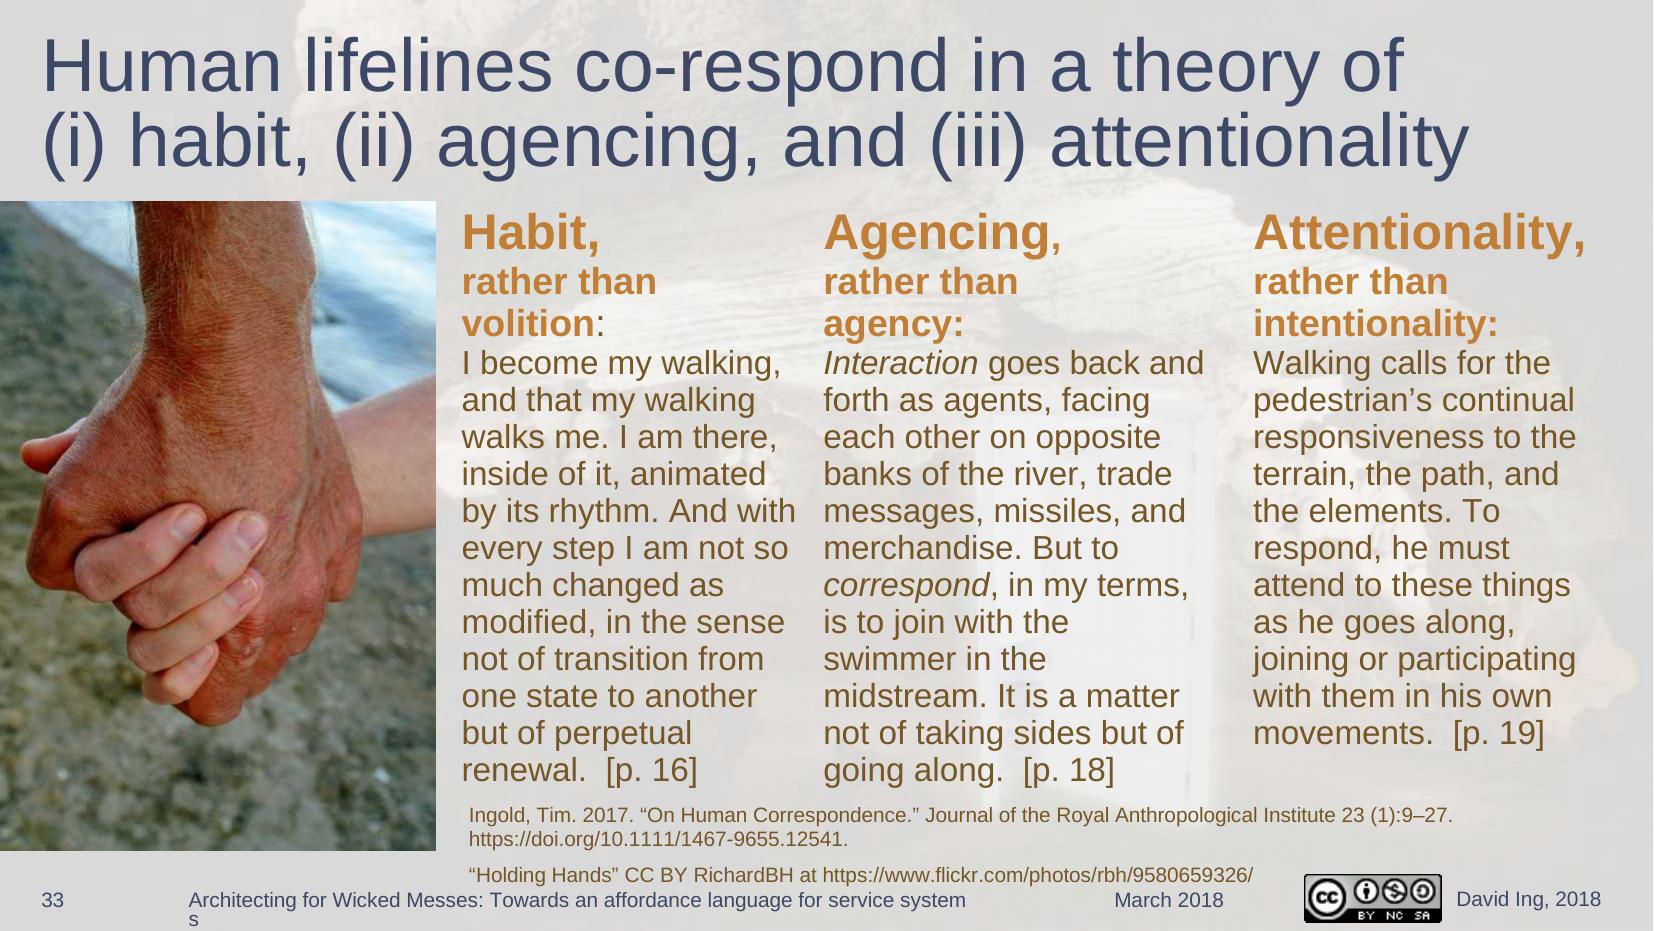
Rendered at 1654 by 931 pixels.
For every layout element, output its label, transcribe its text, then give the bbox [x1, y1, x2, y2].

picture [1304, 874, 1442, 923]
text_box “Holding Hands” CC BY RichardBH at https://www.flickr.com/photos/rbh/9580659326/ [454, 855, 1280, 895]
title Human lifelines co-respond in a theory of (i) habit, (ii) agencing, and (iii) attentionality [41, 30, 1613, 190]
text_box Attentionality, rather than intentionality: Walking calls for the pedestrian’s continual responsiveness to the terrain, the path, and the elements. To respond, he must attend to these things as he goes along, joining or participating with them in his own movements. [p. 19] [1238, 197, 1617, 815]
text_box Ingold, Tim. 2017. “On Human Correspondence.” Journal of the Royal Anthropological Institute 23 (1):9–27. https://doi.org/10.1111/1467-9655.12541. [454, 796, 1617, 859]
text_box Solving for the optimal Problem solution involves analysis, research employing quantitative methods seeking optimal outcomes. Unfortunately, as conditions change, problems frequently do not remain solved or resolved but reappear, and usually in more complex forms. Furthermore, every solution and resolution generates new problems, ones that tend to be more complex than the ones solved or resolved. [0, 0, 1653, 931]
text_box Agencing, rather than agency: Interaction goes back and forth as agents, facing each other on opposite banks of the river, trade messages, missiles, and merchandise. But to correspond, in my terms, is to join with the swimmer in the midstream. It is a matter not of taking sides but of going along. [p. 18] [808, 197, 1225, 797]
picture [0, 201, 436, 852]
text_box Habit, rather than volition: I become my walking, and that my walking walks me. I am there, inside of it, animated by its rhythm. And with every step I am not so much changed as modified, in the sense not of transition from one state to another but of perpetual renewal. [p. 16] [446, 197, 808, 797]
